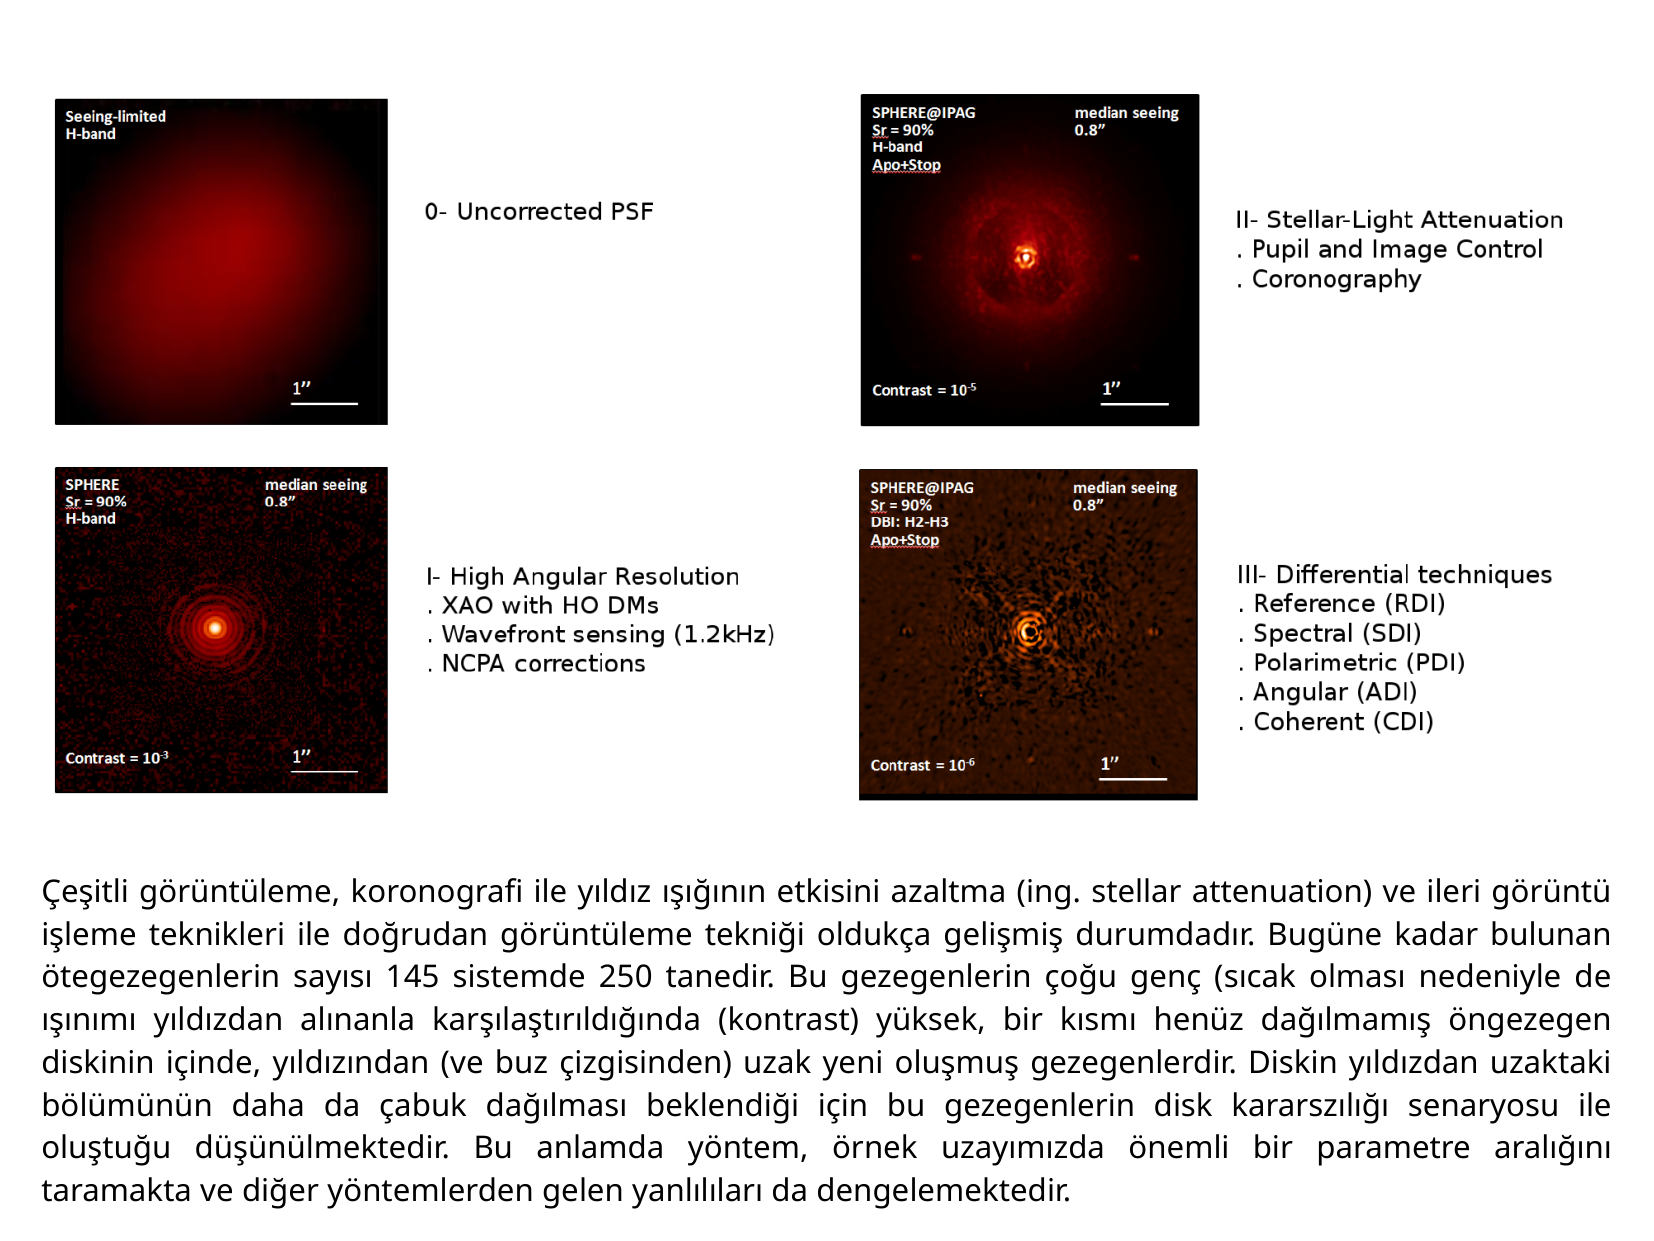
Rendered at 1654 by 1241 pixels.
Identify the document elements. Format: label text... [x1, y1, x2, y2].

picture [25, 73, 805, 805]
text_box Çeşitli görüntüleme, koronografi ile yıldız ışığının etkisini azaltma (ing. stellar attenuation) ve ileri görüntü işleme teknikleri ile doğrudan görüntüleme tekniği oldukça gelişmiş durumdadır. Bugüne kadar bulunan ötegezegenlerin sayısı 145 sistemde 250 tanedir. Bu gezegenlerin çoğu genç (sıcak olması nedeniyle de ışınımı yıldızdan alınanla karşılaştırıldığında (kontrast) yüksek, bir kısmı henüz dağılmamış öngezegen diskinin içinde, yıldızından (ve buz çizgisinden) uzak yeni oluşmuş gezegenlerdir. Diskin yıldızdan uzaktaki bölümünün daha da çabuk dağılması beklendiği için bu gezegenlerin disk kararszılığı senaryosu ile oluştuğu düşünülmektedir. Bu anlamda yöntem, örnek uzayımızda önemli bir parametre aralığını taramakta ve diğer yöntemlerden gelen yanlılıları da dengelemektedir. [26, 861, 1629, 1219]
picture [817, 67, 1627, 819]
